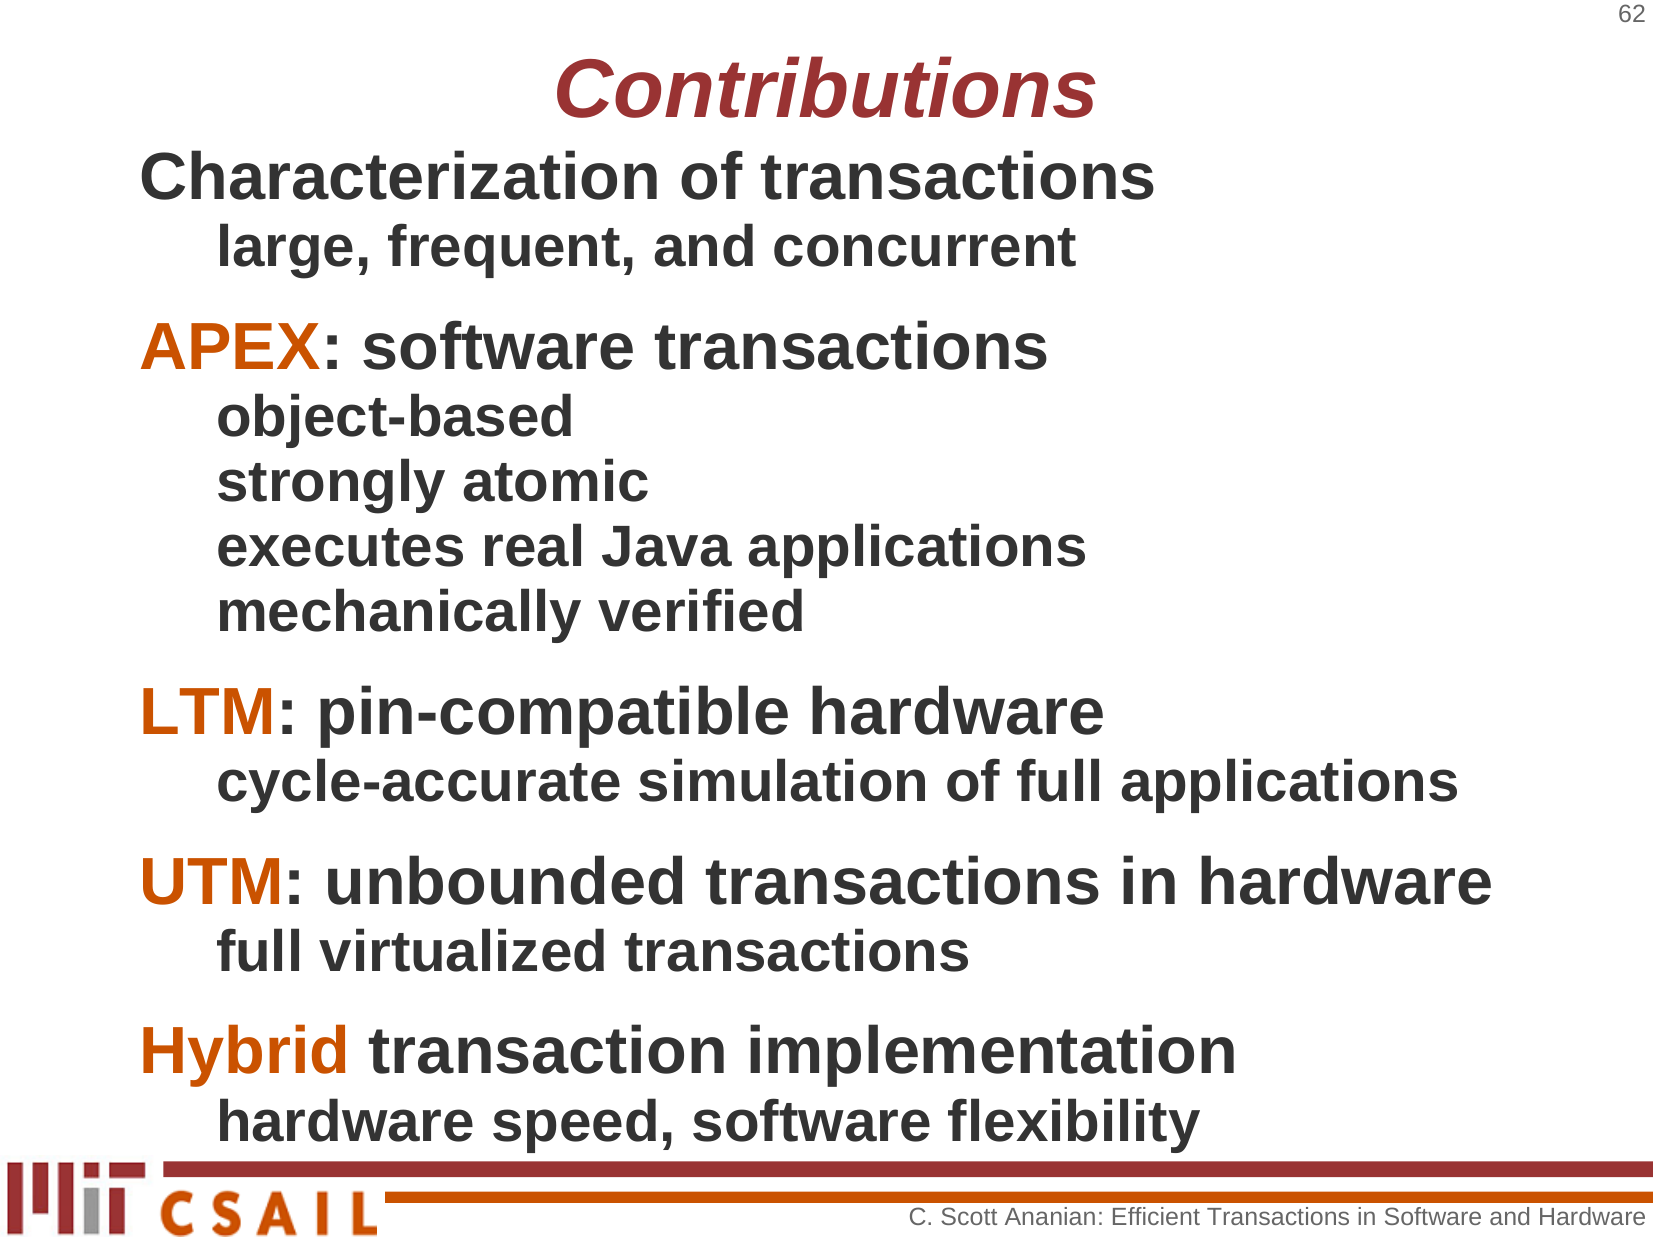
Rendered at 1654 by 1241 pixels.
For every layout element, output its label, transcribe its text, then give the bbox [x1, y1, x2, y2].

picture [0, 1155, 377, 1237]
title Contributions [52, 28, 1601, 150]
list Characterization of transactions large, frequent, and concurrent APEX: software transactions object-based strongly atomic executes real Java applications mechanically verified LTM: pin-compatible hardware cycle-accurate simulation of full applications UTM: unbounded transactions in hardware full virtualized transactions Hybrid transaction implementation hardware speed, software flexibility [121, 139, 1561, 1174]
